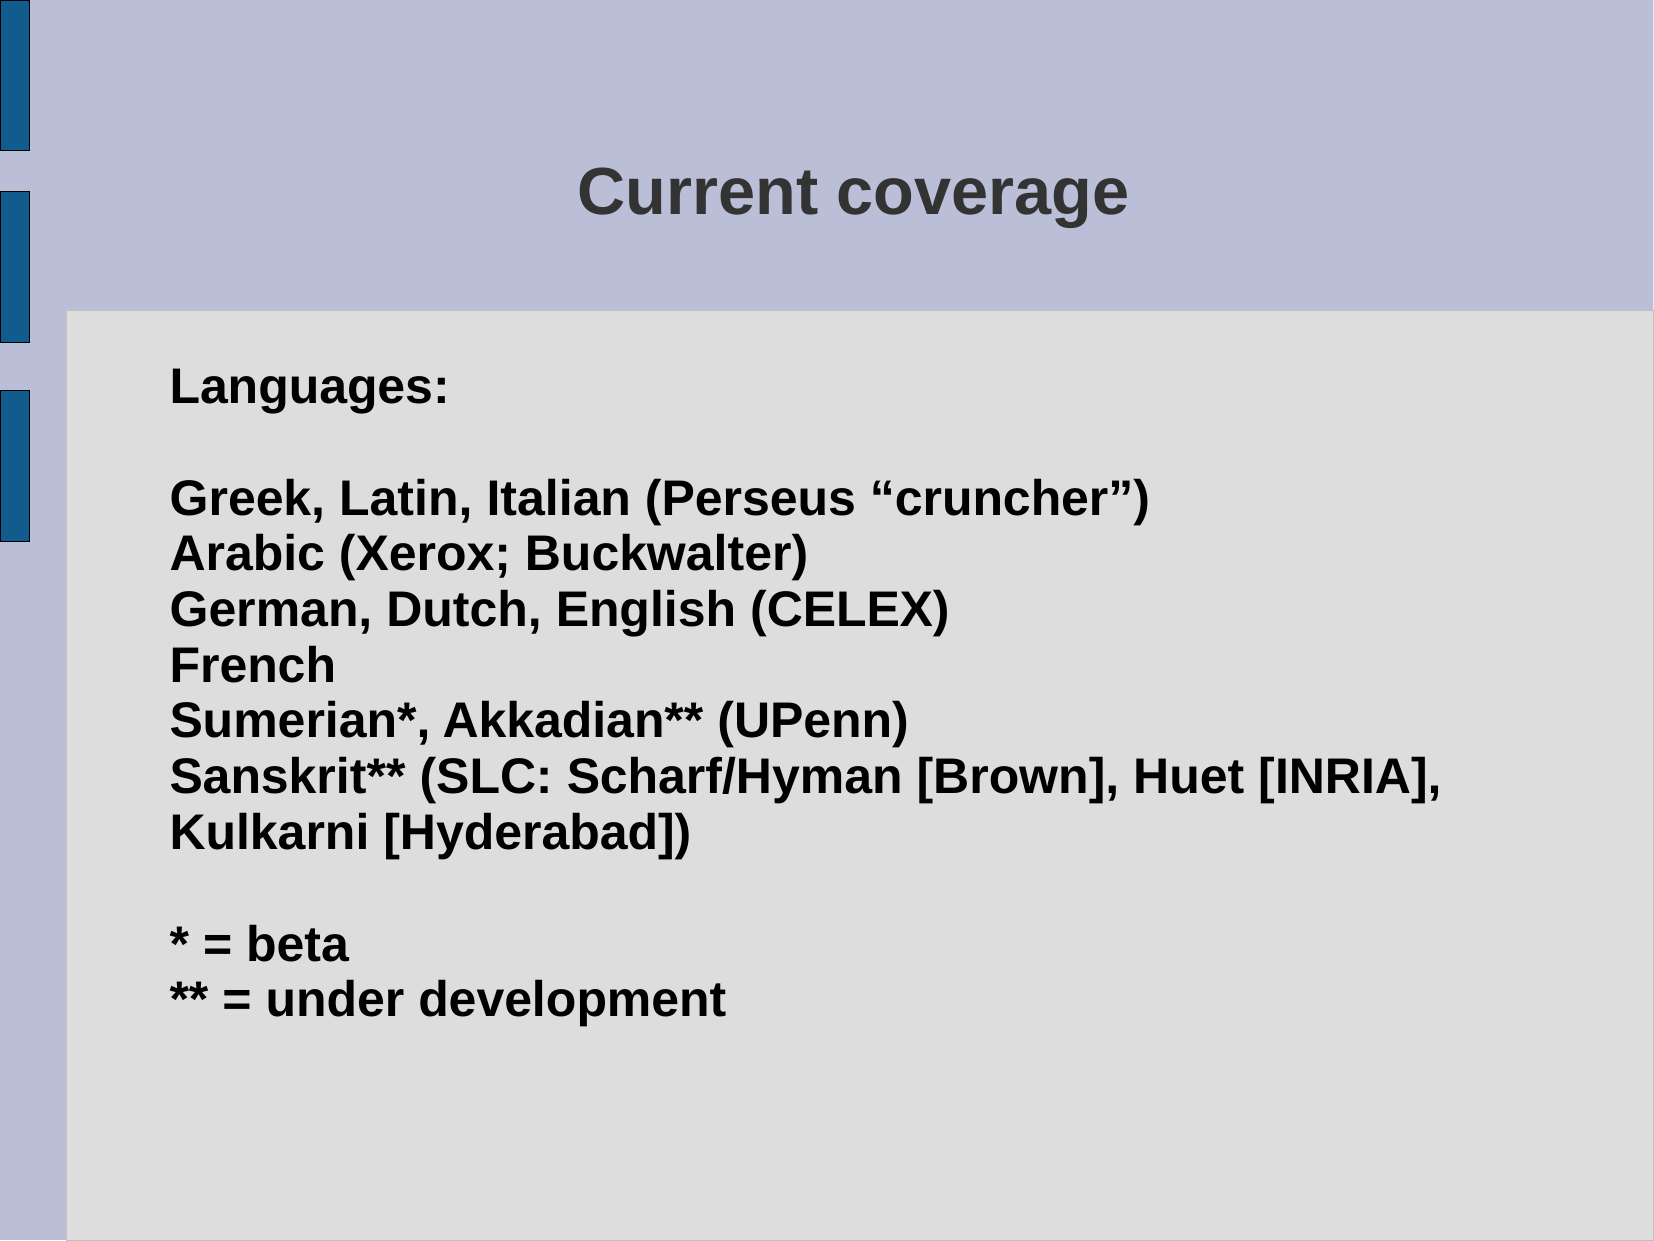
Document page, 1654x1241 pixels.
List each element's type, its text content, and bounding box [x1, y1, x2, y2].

text_box Languages: Greek, Latin, Italian (Perseus “cruncher”) Arabic (Xerox; Buckwalter) German, Dutch, English (CELEX) French Sumerian*, Akkadian** (UPenn) Sanskrit** (SLC: Scharf/Hyman [Brown], Huet [INRIA], Kulkarni [Hyderabad]) * = beta ** = under development [154, 350, 1642, 1148]
title Current coverage [147, 88, 1560, 296]
